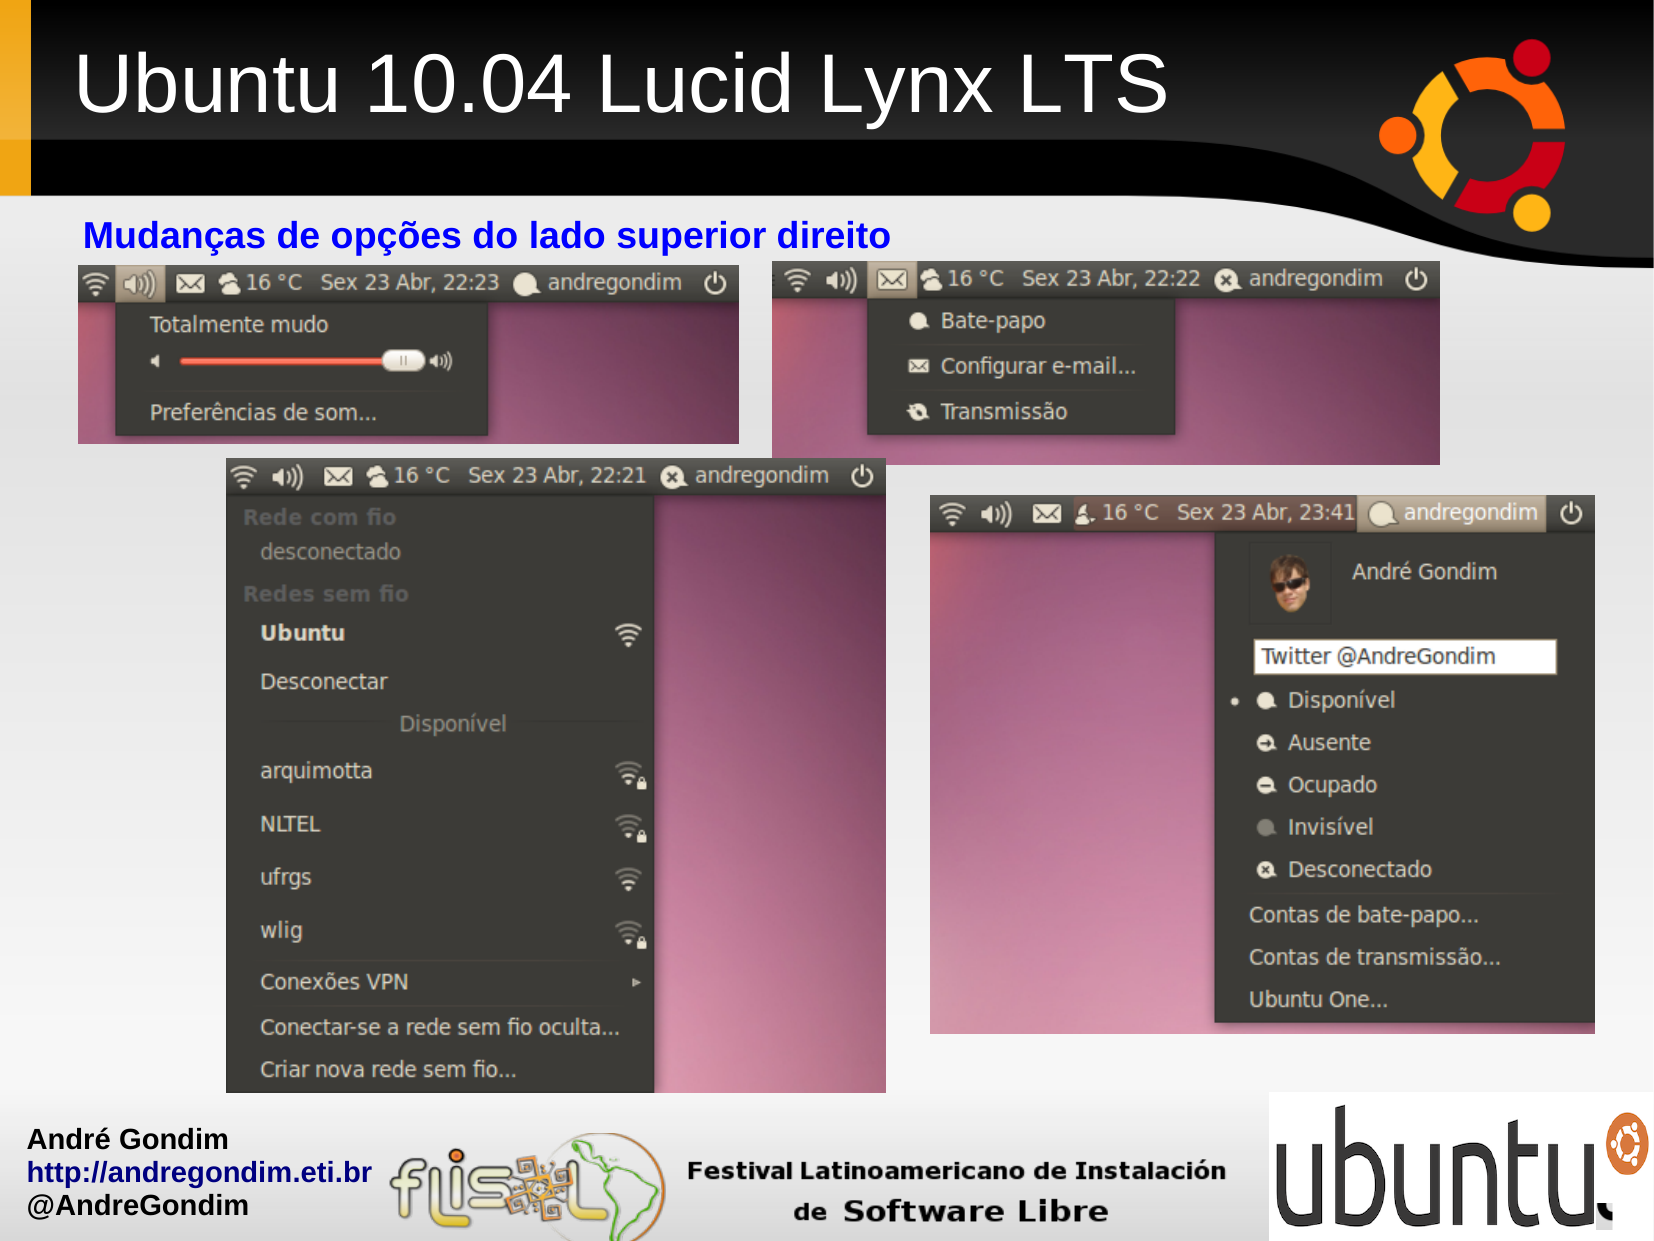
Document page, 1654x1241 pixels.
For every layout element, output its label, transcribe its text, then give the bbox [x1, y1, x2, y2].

picture [0, 0, 1654, 1241]
text_box Mudanças de opções do lado superior direito [68, 206, 907, 264]
